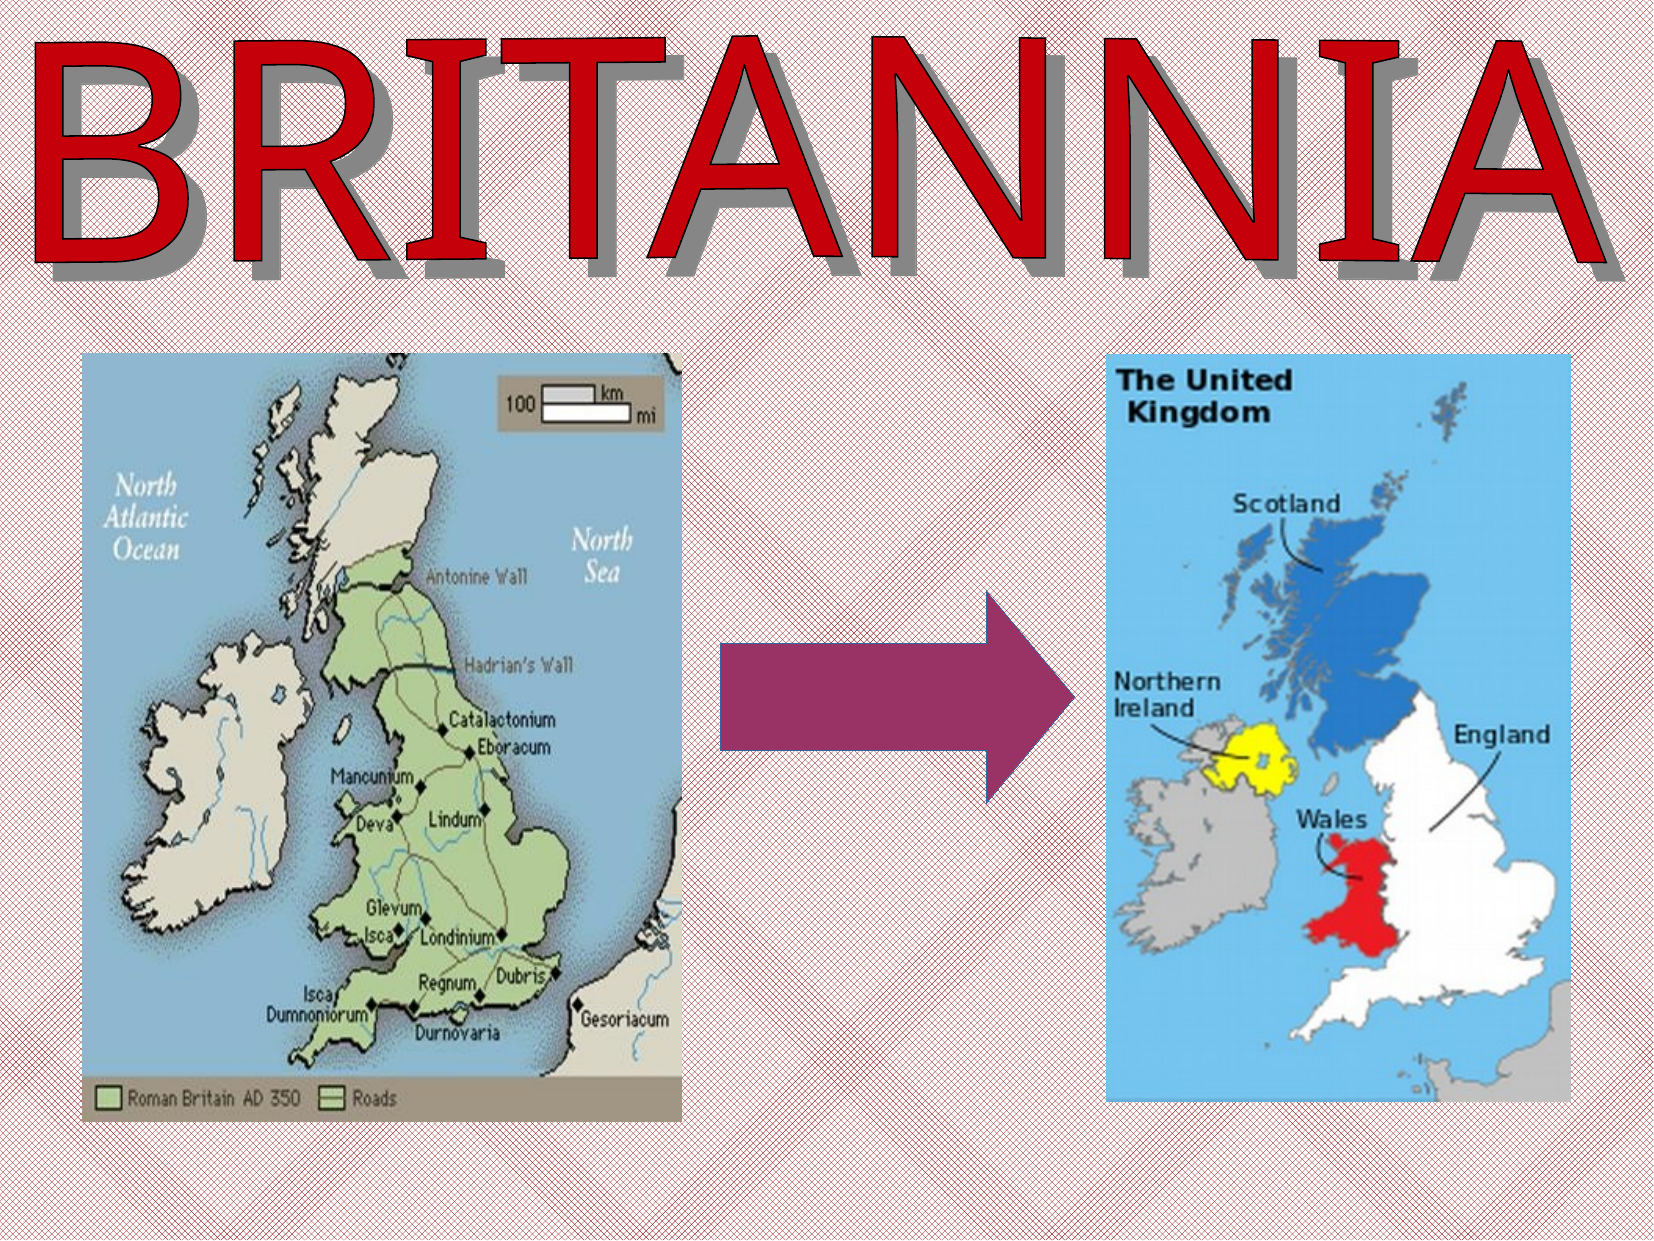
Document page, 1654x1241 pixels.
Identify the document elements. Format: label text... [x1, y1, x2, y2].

picture [1106, 354, 1571, 1102]
text_box BRITANNIA [1104, 38, 1278, 260]
text_box BRITANNIA [647, 35, 843, 258]
text_box BRITANNIA [872, 36, 1046, 258]
text_box BRITANNIA [501, 37, 666, 259]
text_box BRITANNIA [1411, 40, 1607, 263]
picture [82, 353, 682, 1123]
text_box BRITANNIA [1319, 40, 1399, 261]
text_box BRITANNIA [406, 39, 486, 260]
text_box [720, 590, 1075, 804]
text_box BRITANNIA [234, 40, 391, 261]
text_box BRITANNIA [35, 42, 189, 263]
